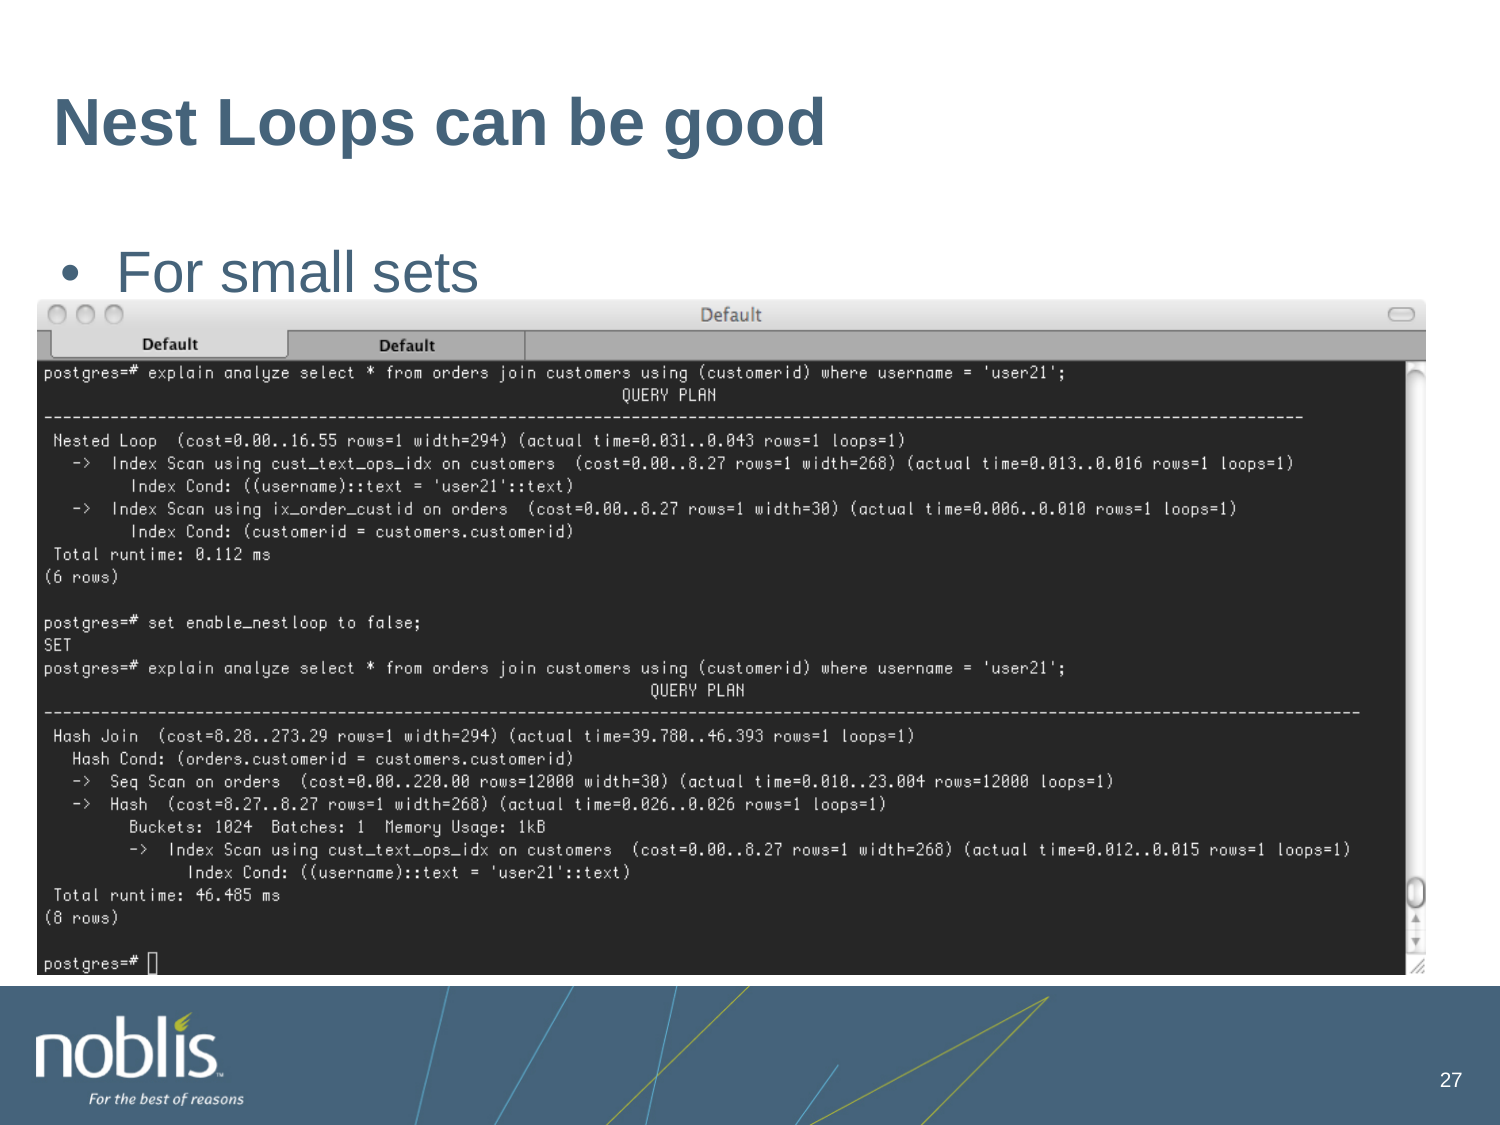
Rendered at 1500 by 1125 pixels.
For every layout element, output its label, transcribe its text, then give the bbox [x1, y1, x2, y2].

picture [37, 299, 1426, 976]
list For small sets [60, 239, 1437, 338]
picture [0, 986, 1500, 1125]
title Nest Loops can be good [53, 38, 1438, 211]
